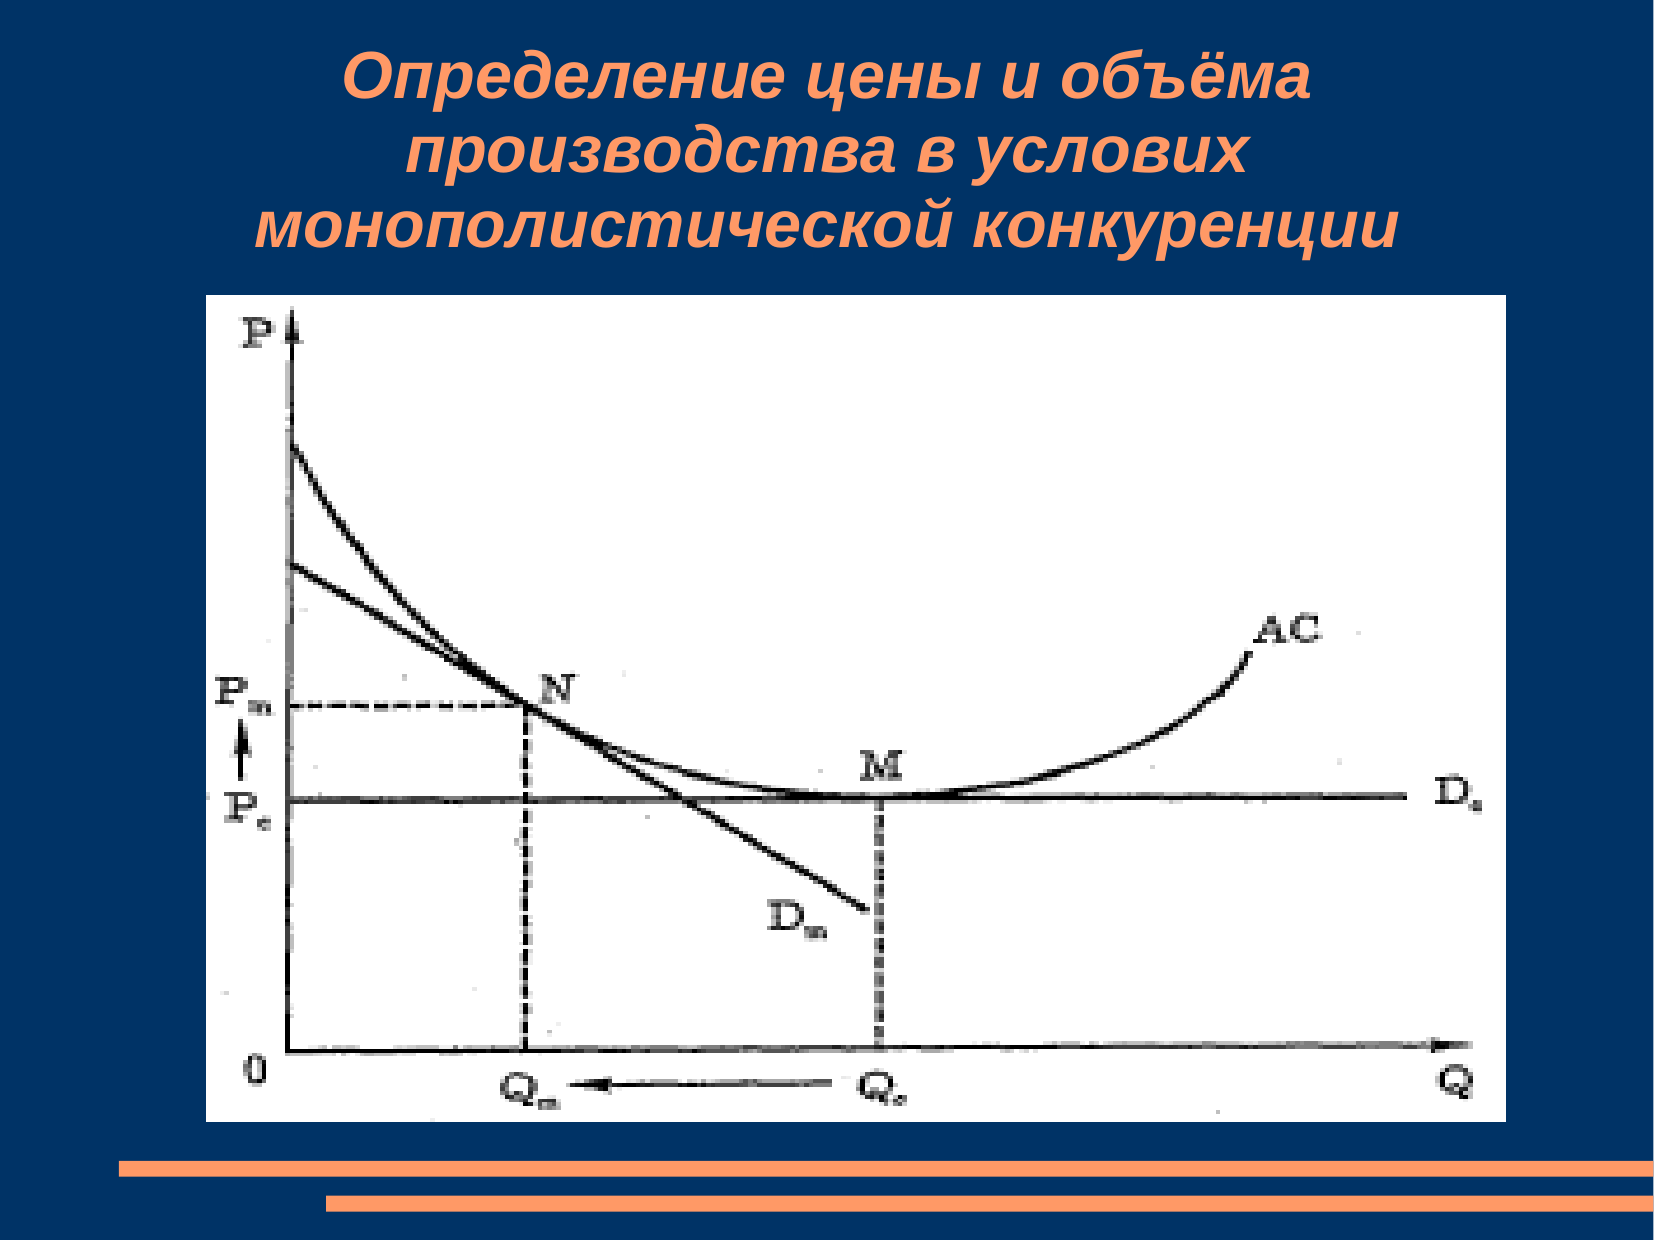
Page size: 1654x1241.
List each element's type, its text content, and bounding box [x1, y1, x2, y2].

title Определение цены и объёма производства в услових монополистической конкуренции [121, 37, 1534, 263]
picture [206, 295, 1506, 1123]
